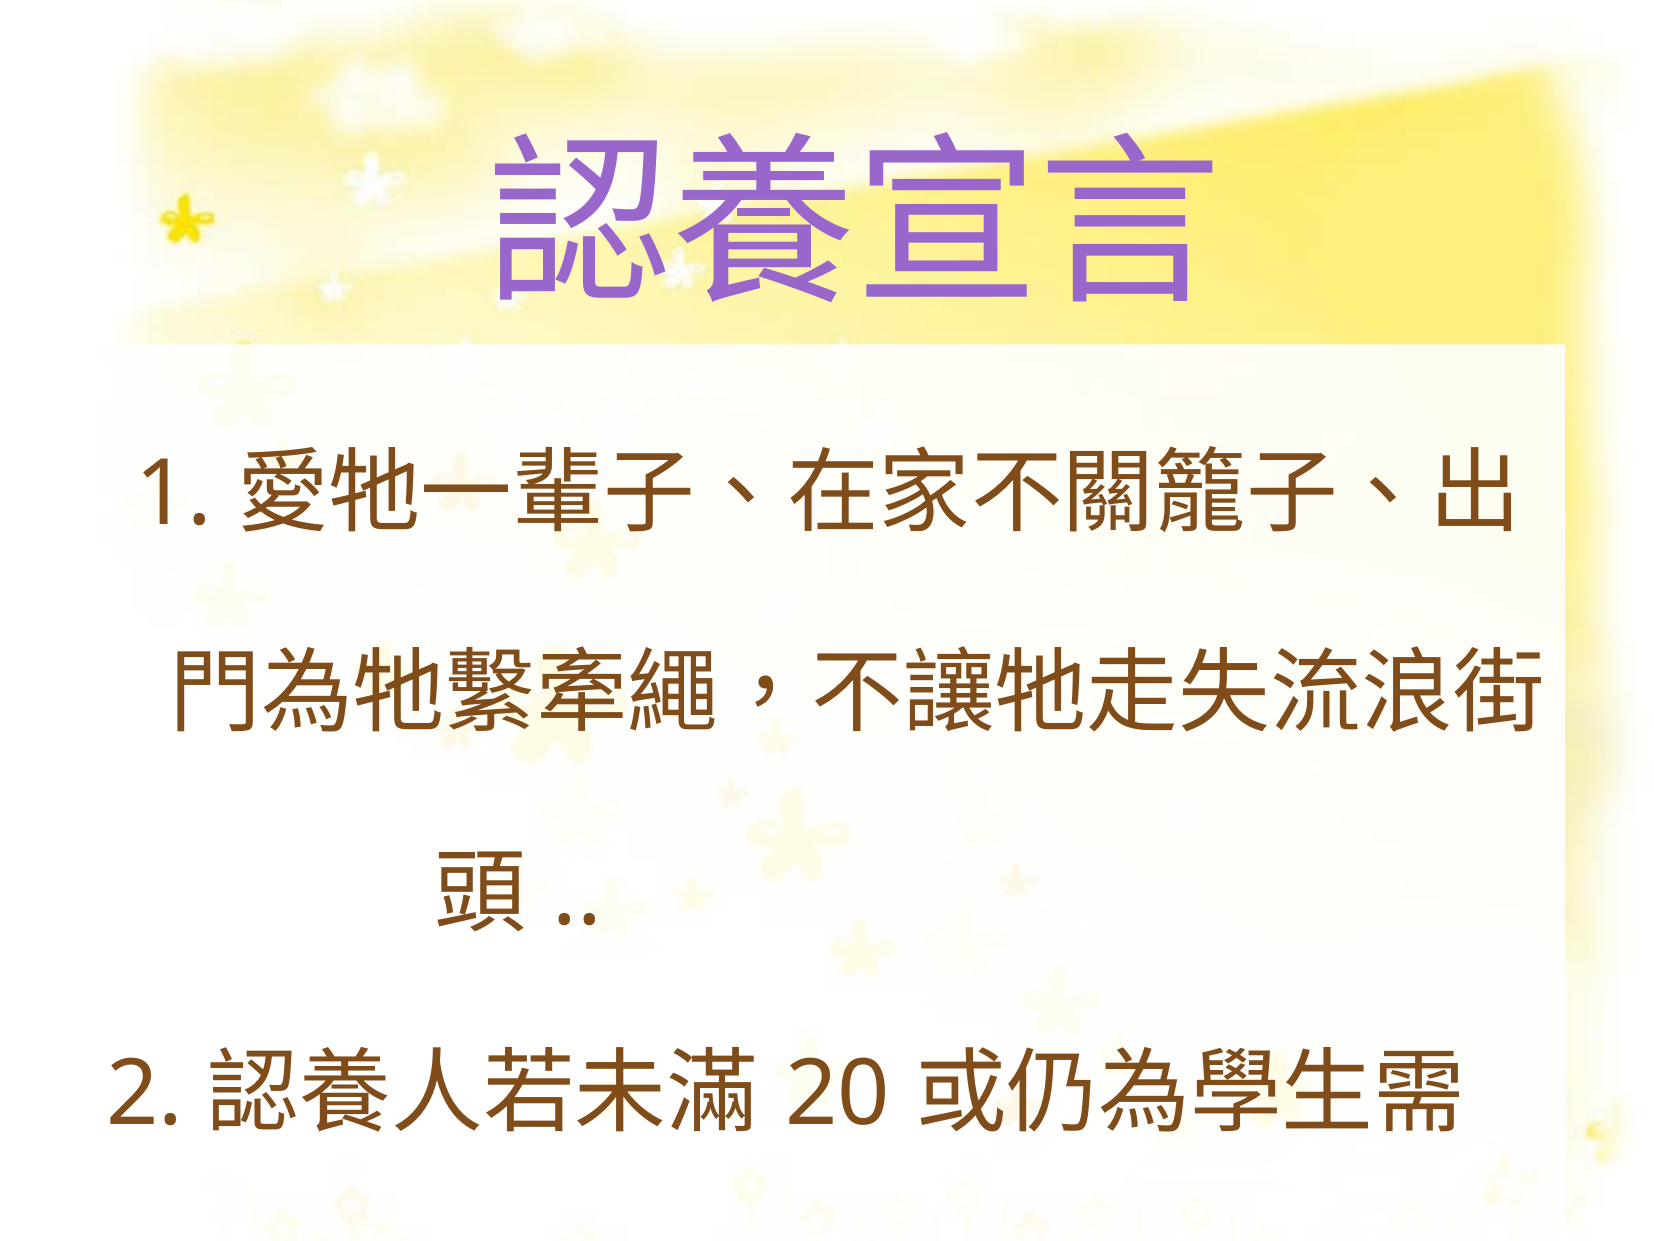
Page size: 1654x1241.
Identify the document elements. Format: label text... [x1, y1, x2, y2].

text_box 1.愛牠一輩子、在家不關籠子、出 門為牠繫牽繩，不讓牠走失流浪街頭.. 2.認養人若未滿20或仍為學生需 家人同意,男生希望是役畢 [88, 344, 1565, 1152]
picture [0, 0, 1654, 1241]
text_box 認養宣言 [472, 67, 1239, 266]
